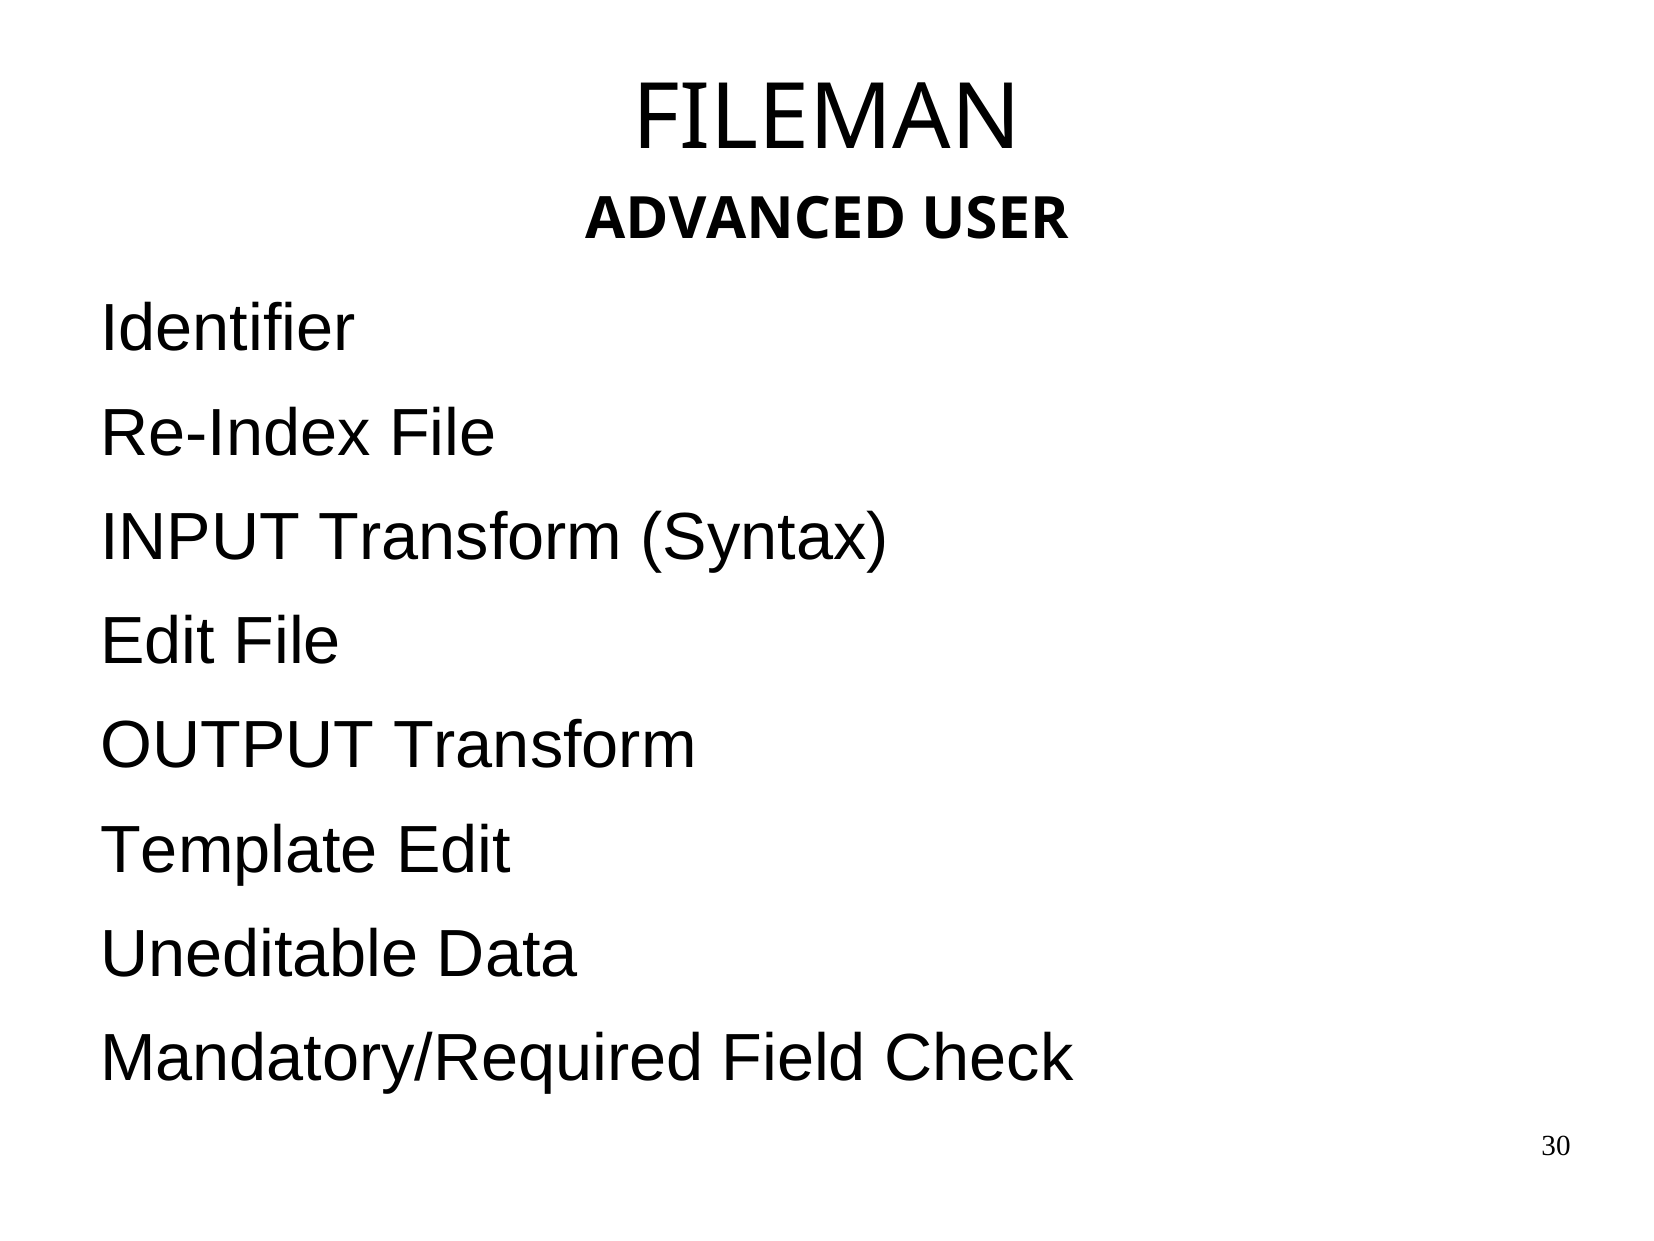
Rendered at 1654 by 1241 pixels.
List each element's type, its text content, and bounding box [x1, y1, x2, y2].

title FILEMAN ADVANCED USER [82, 47, 1571, 259]
list Identifier Re-Index File INPUT Transform (Syntax) Edit File OUTPUT Transform Template Edit Uneditable Data Mandatory/Required Field Check [82, 290, 1571, 1096]
